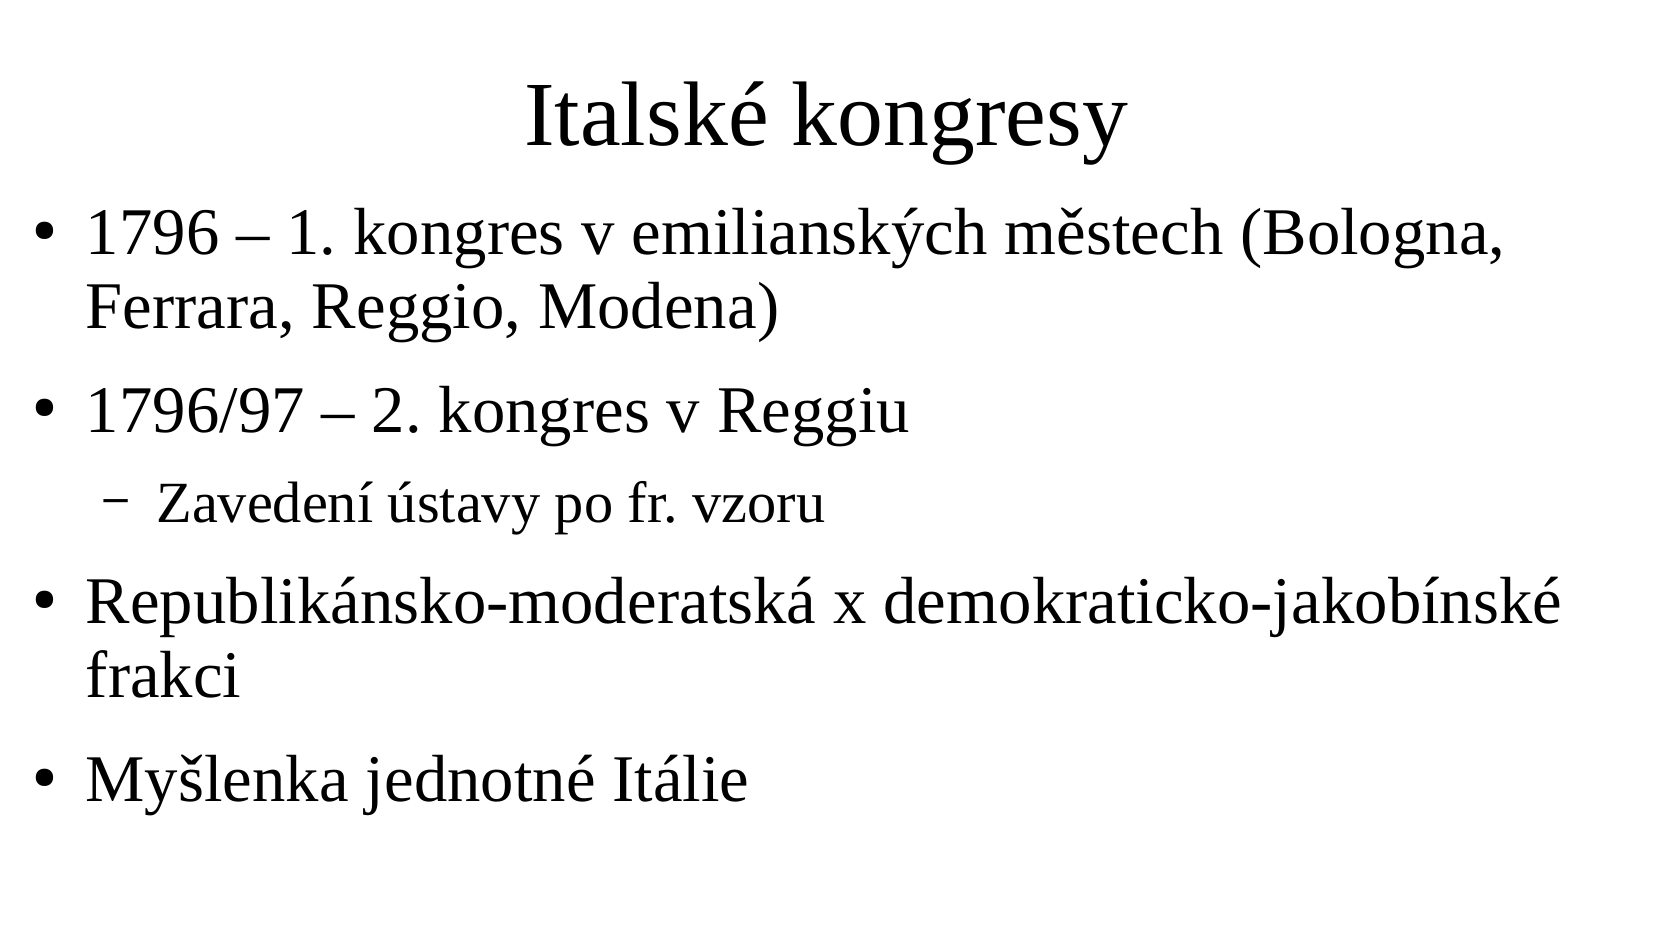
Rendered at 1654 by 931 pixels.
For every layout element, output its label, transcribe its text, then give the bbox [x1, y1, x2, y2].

list 1796 – 1. kongres v emilianských městech (Bologna, Ferrara, Reggio, Modena) 1796/97 – 2. kongres v Reggiu Zavedení ústavy po fr. vzoru Republikánsko-moderatská x demokraticko-jakobínské frakci Myšlenka jednotné Itálie [15, 195, 1636, 916]
title Italské kongresy [82, 37, 1571, 193]
